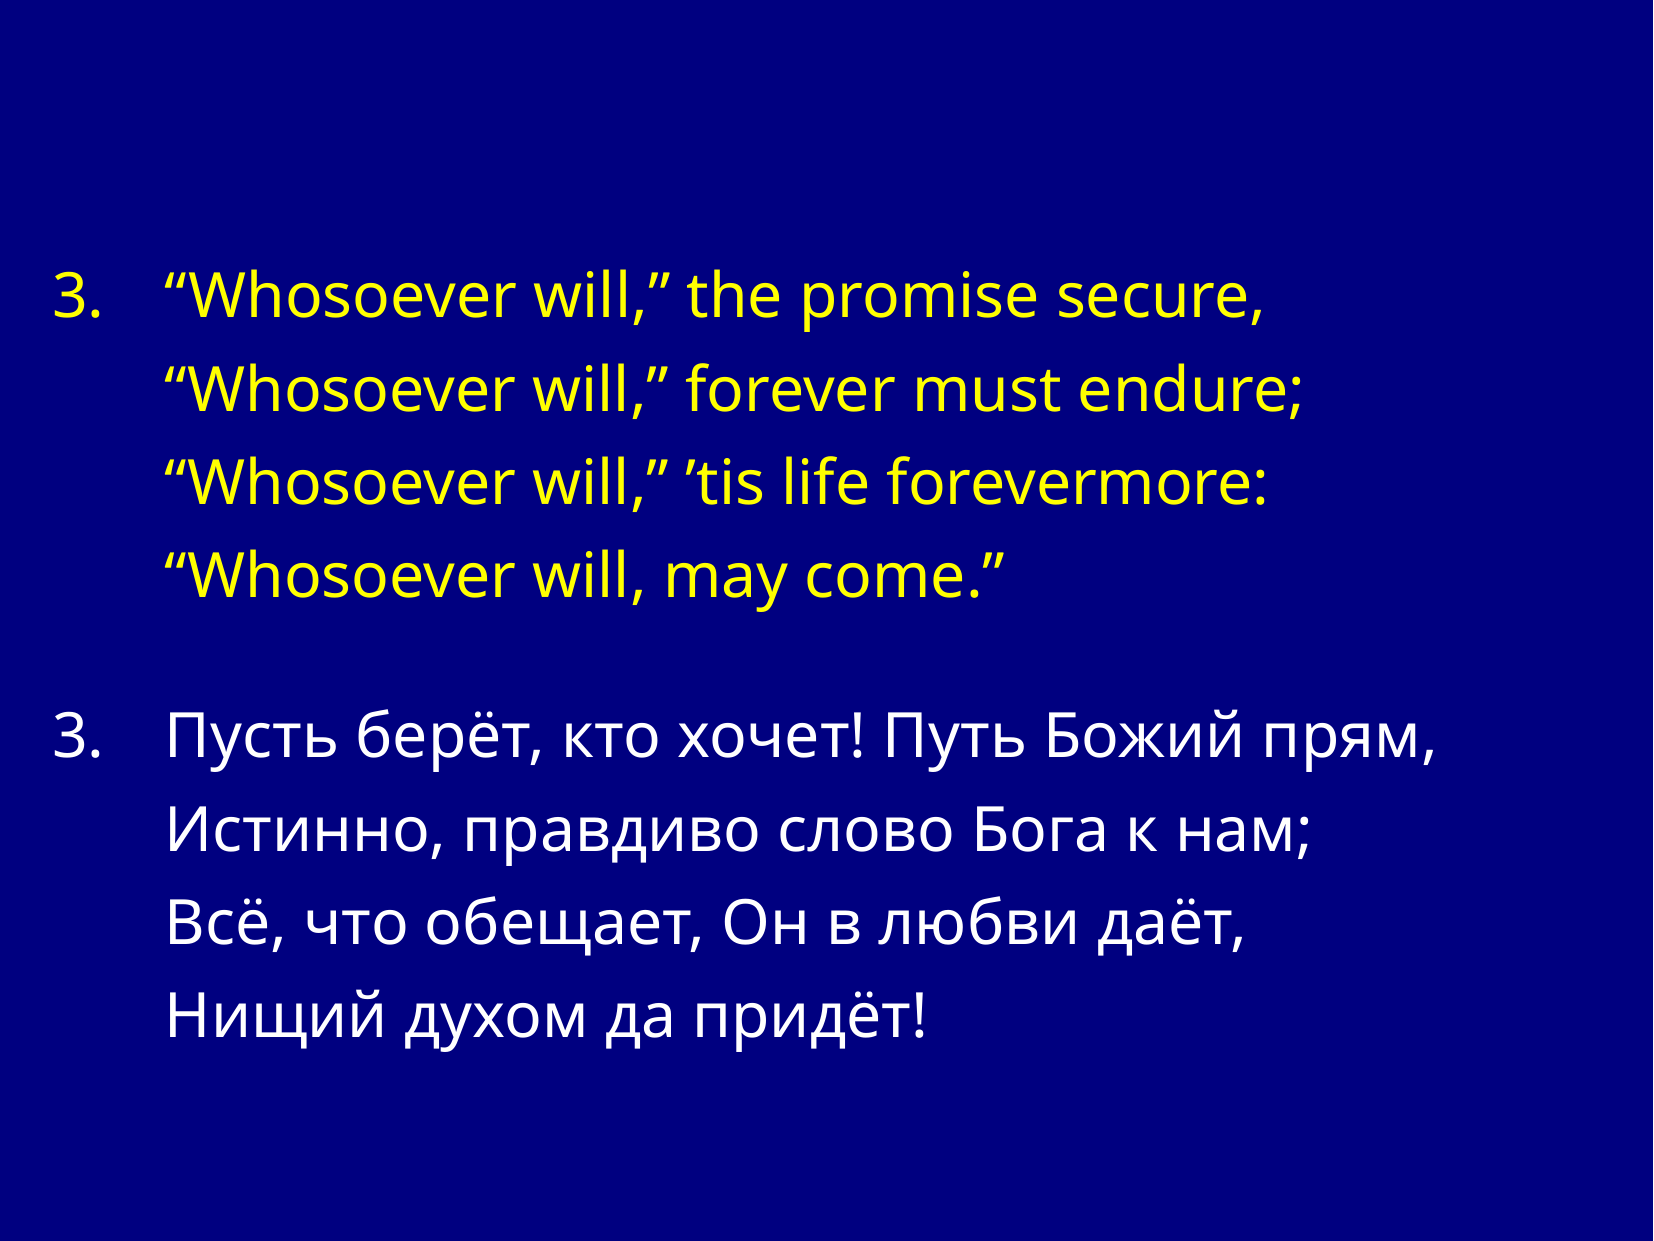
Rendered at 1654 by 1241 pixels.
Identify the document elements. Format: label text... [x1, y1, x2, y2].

text_box 3. “Whosoever will,” the promise secure, “Whosoever will,” forever must endure; “Whosoever will,” ’tis life forevermore: “Whosoever will, may come.” [37, 150, 1651, 638]
text_box 3. Пусть берёт, кто хочет! Путь Божий прям, Истинно, правдиво слово Бога к нам; Всё, что обещает, Он в любви даёт, Нищий духом да придёт! [37, 675, 1651, 1163]
